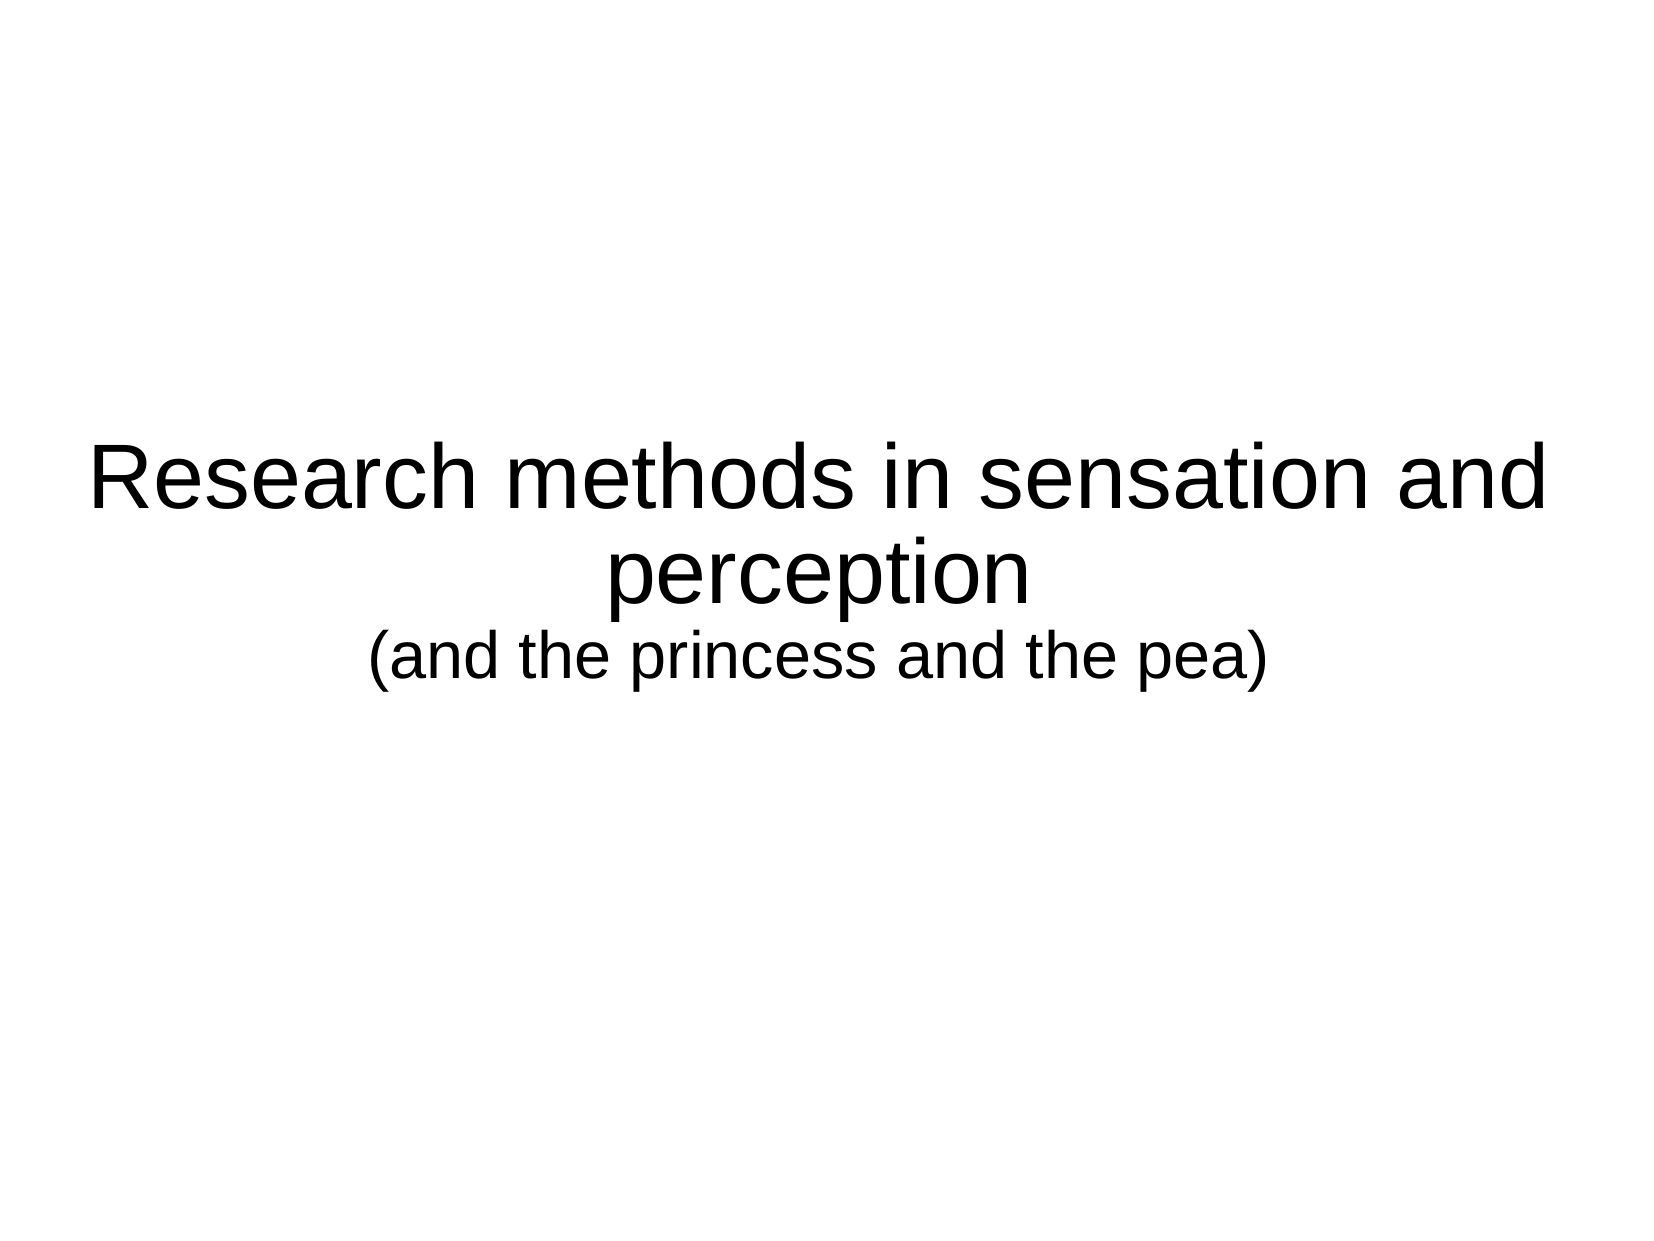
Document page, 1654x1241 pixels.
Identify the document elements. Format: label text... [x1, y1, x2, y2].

title Research methods in sensation and perception (and the princess and the pea) [75, 337, 1564, 788]
